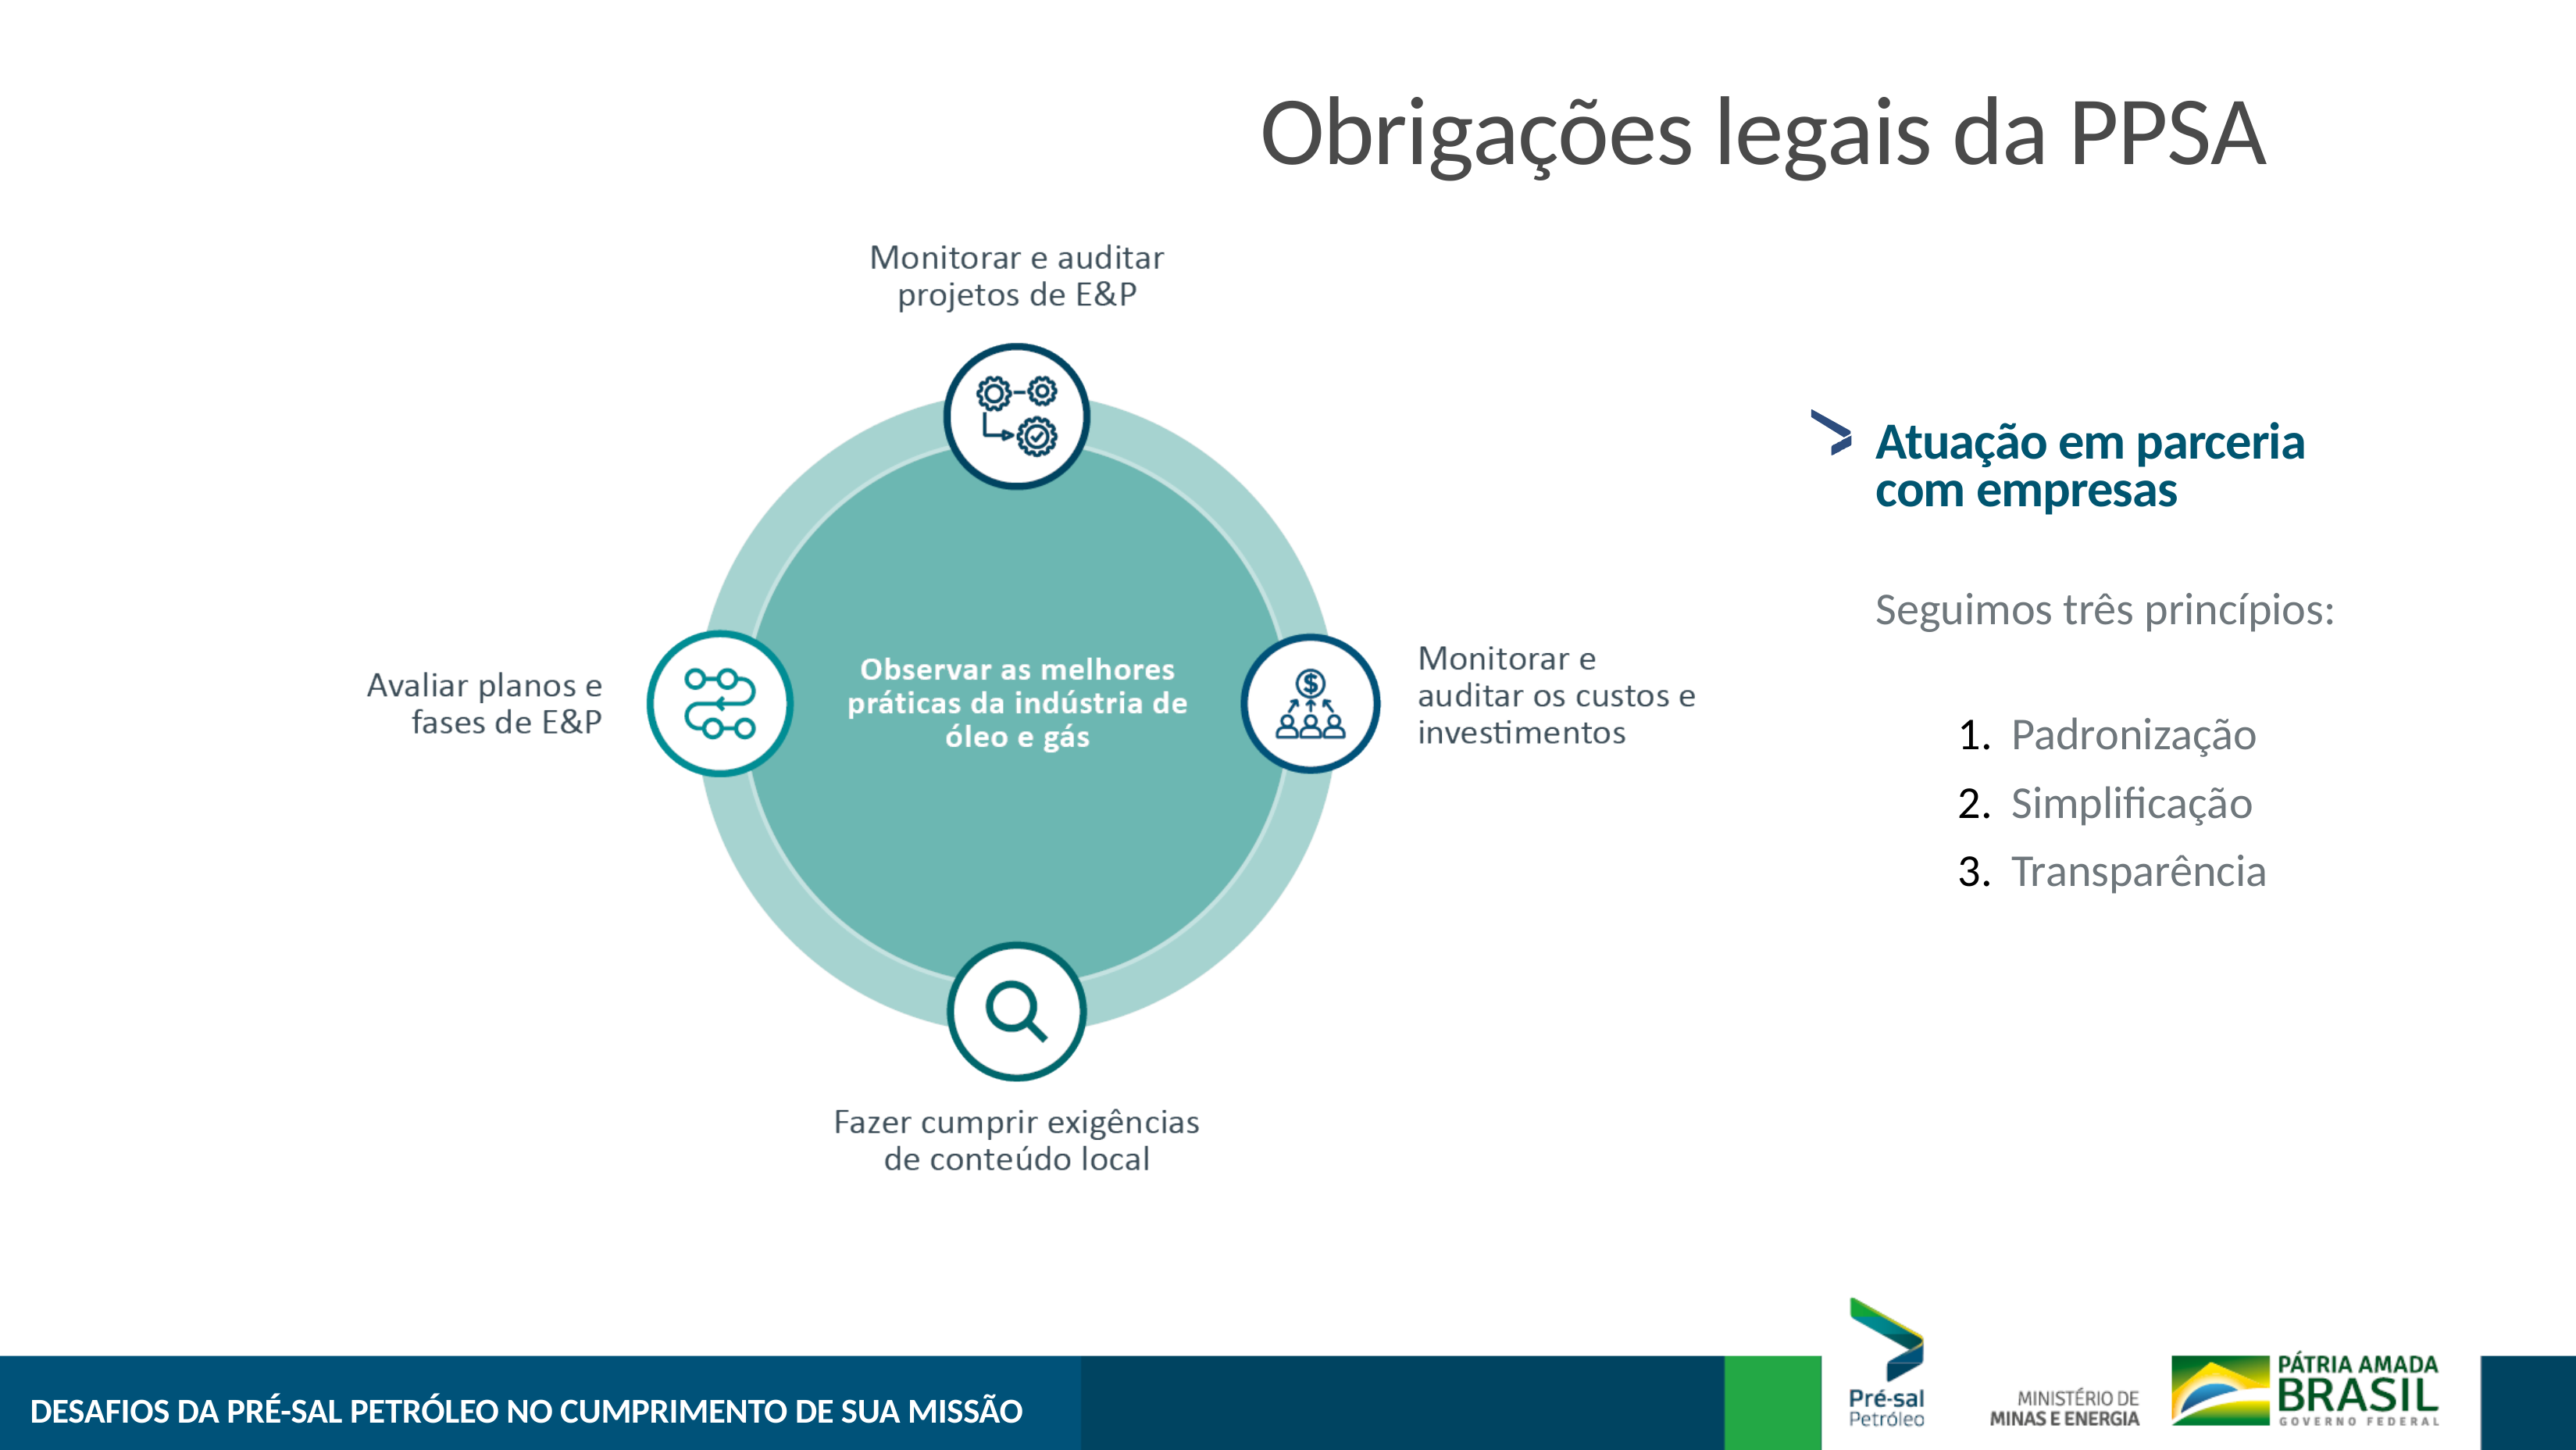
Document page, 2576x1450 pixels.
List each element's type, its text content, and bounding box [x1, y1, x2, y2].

text_box DESAFIOS DA PRÉ-SAL PETRÓLEO NO CUMPRIMENTO DE SUA MISSÃO [28, 1395, 1240, 1430]
picture [0, 123, 2108, 1333]
picture [2096, 495, 2108, 501]
title Obrigações legais da PPSA [1258, 56, 2342, 185]
text_box Atuação em parceria com empresas Seguimos três princípios: Padronização Simplificação Transparência [2108, 405, 2470, 901]
picture [2096, 486, 2105, 491]
